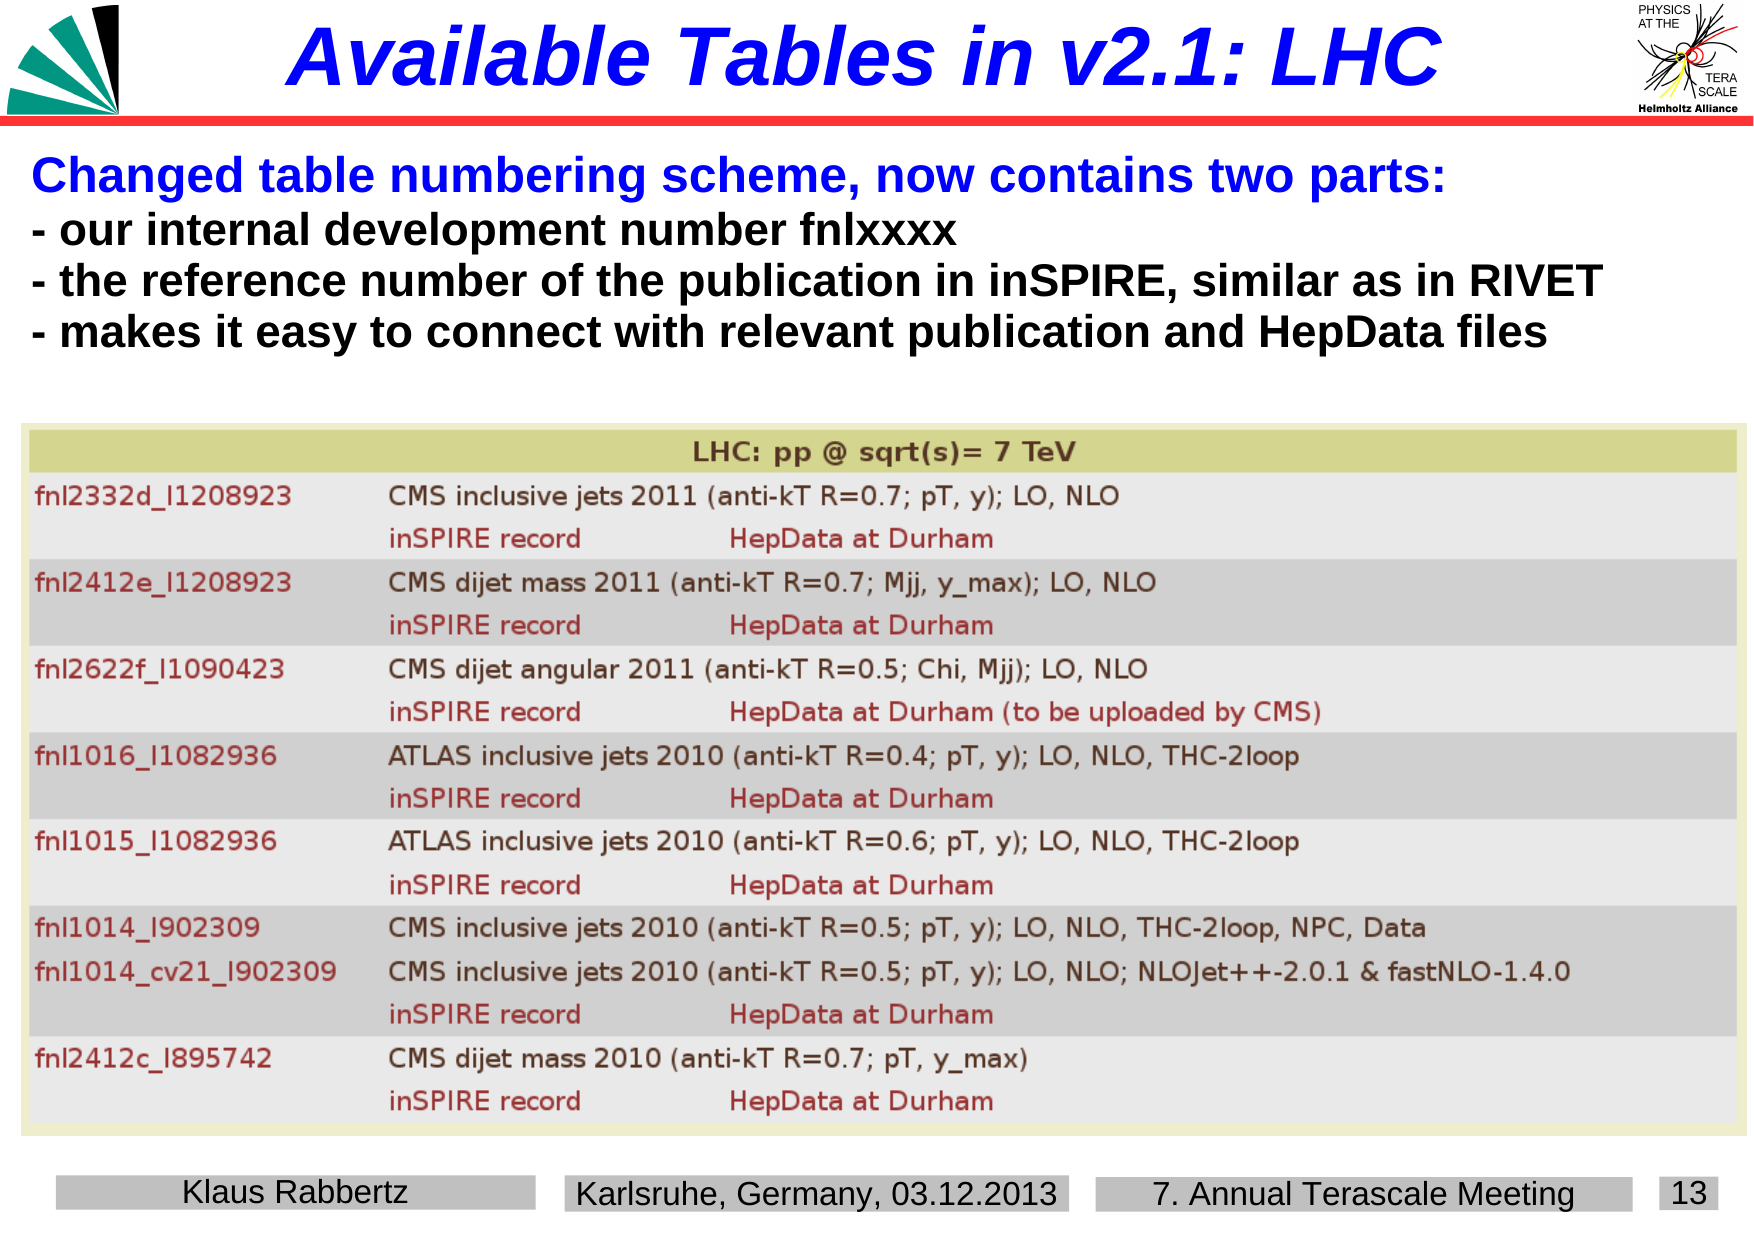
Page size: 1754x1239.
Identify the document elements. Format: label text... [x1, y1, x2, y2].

picture [1631, 1, 1745, 115]
title Available Tables in v2.1: LHC [123, 0, 1606, 114]
text_box Changed table numbering scheme, now contains two parts: - our internal development number fnlxxxx - the reference number of the publication in inSPIRE, similar as in RIVET - makes it easy to connect with relevant publication and HepData files [19, 141, 1617, 364]
picture [21, 423, 1747, 1136]
picture [7, 5, 119, 116]
